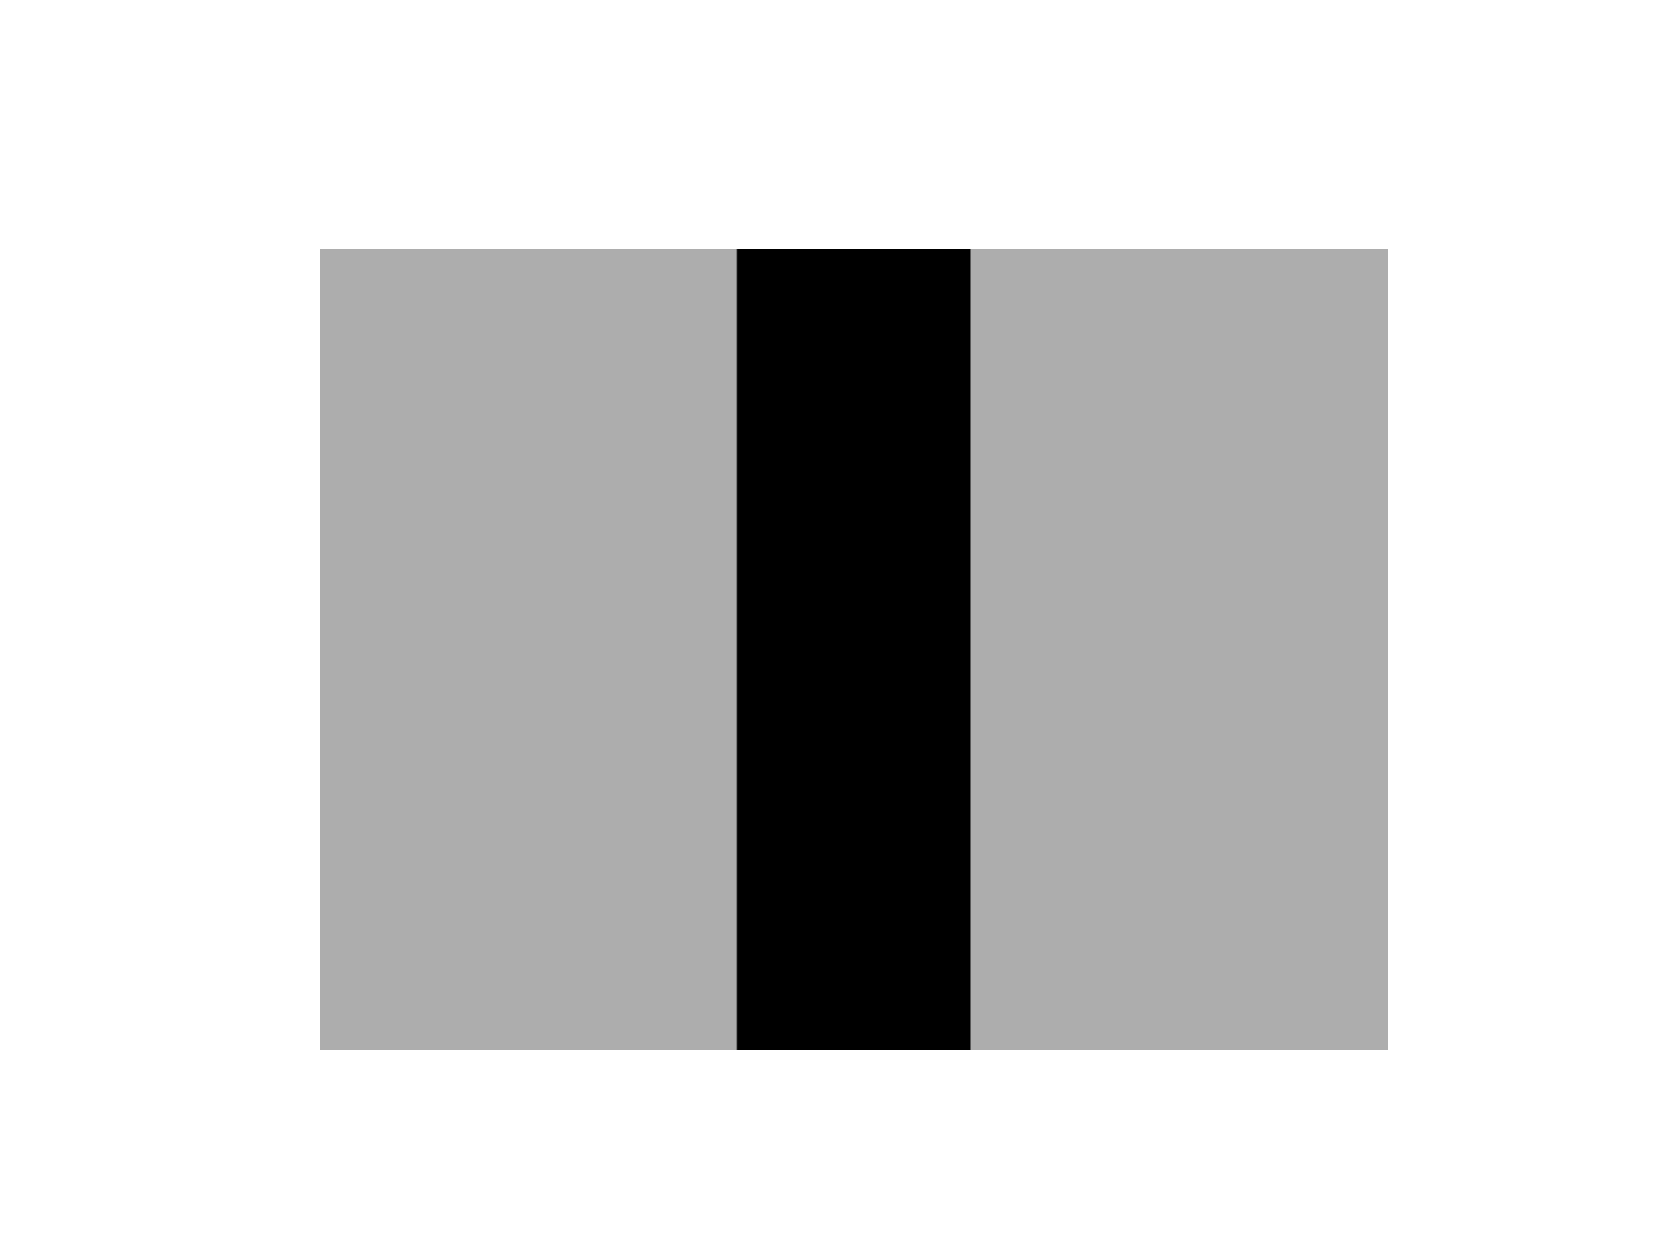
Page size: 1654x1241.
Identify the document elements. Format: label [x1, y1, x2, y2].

picture [320, 249, 1388, 1051]
